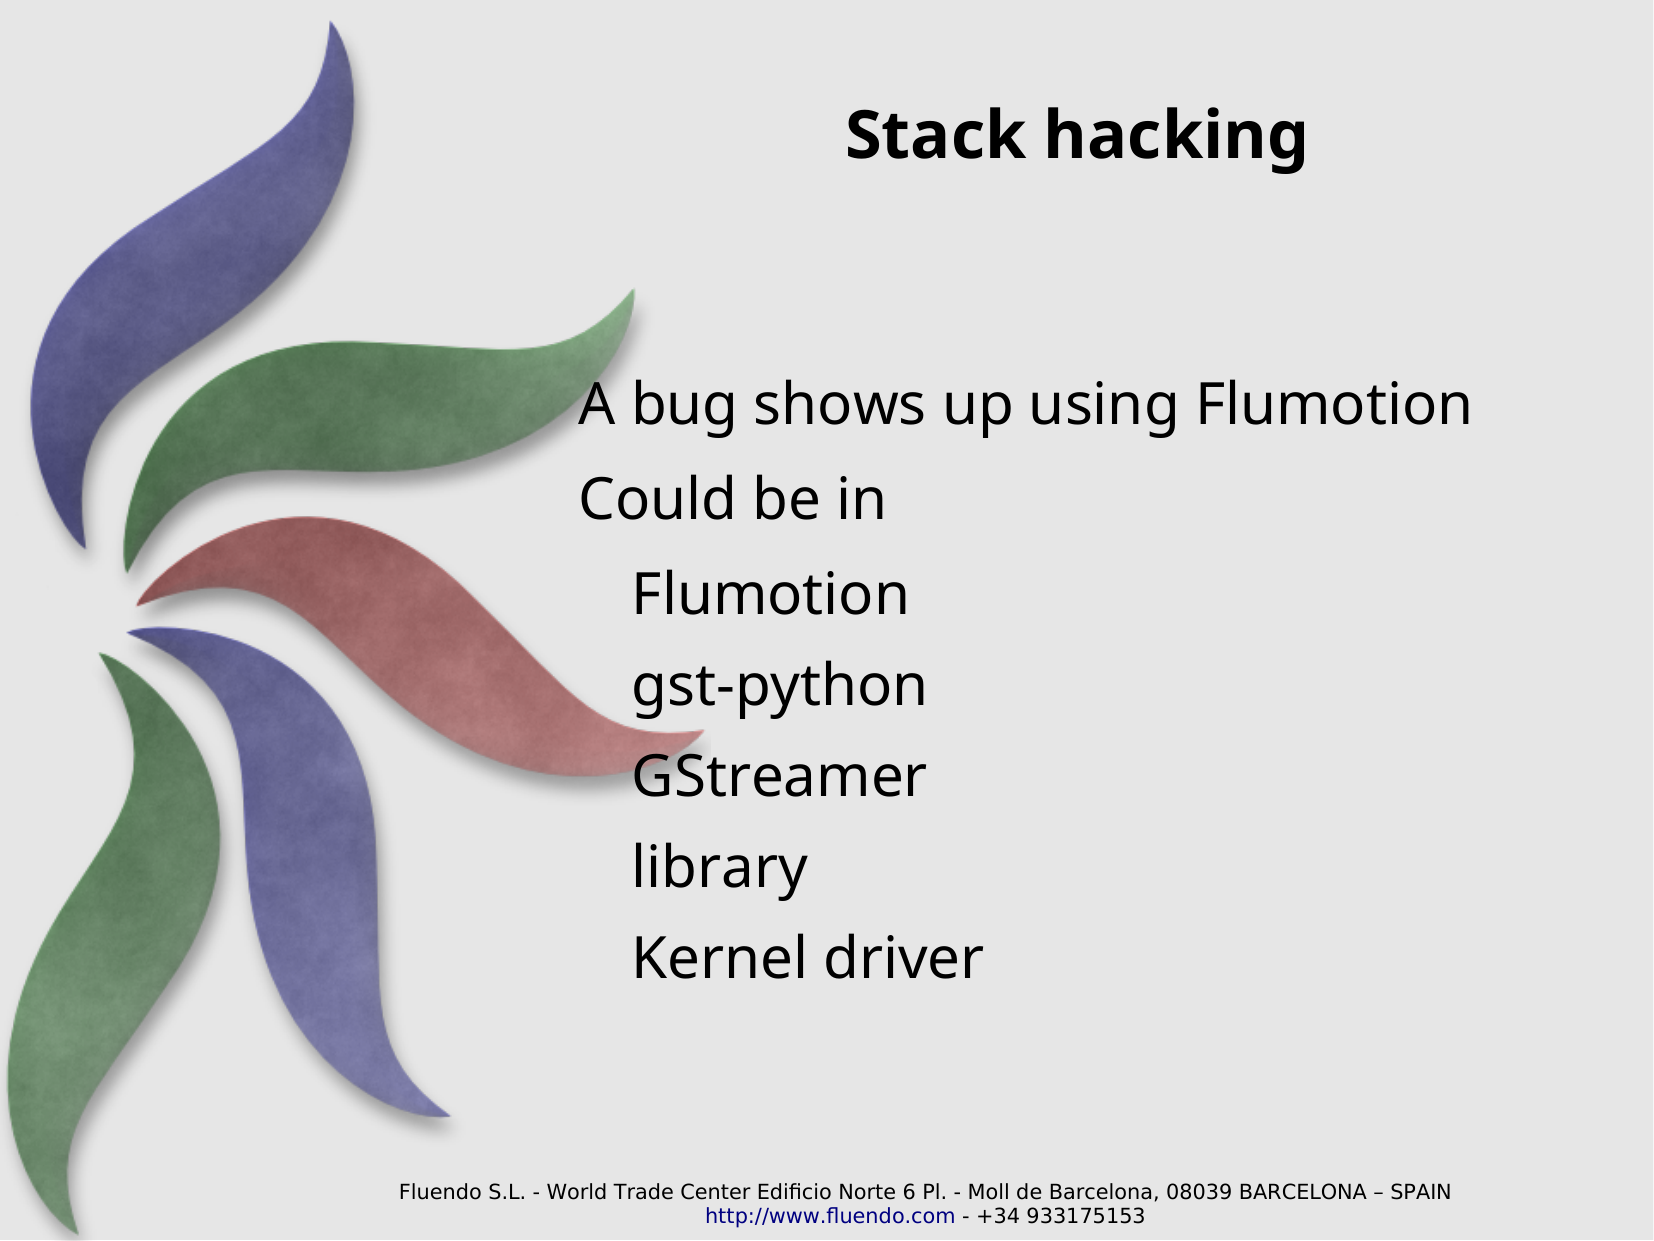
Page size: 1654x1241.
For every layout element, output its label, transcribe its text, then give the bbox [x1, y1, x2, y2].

title Stack hacking [560, 58, 1595, 207]
list A bug shows up using Flumotion Could be in Flumotion gst-python GStreamer library Kernel driver [560, 236, 1595, 1123]
picture [0, 0, 711, 1241]
